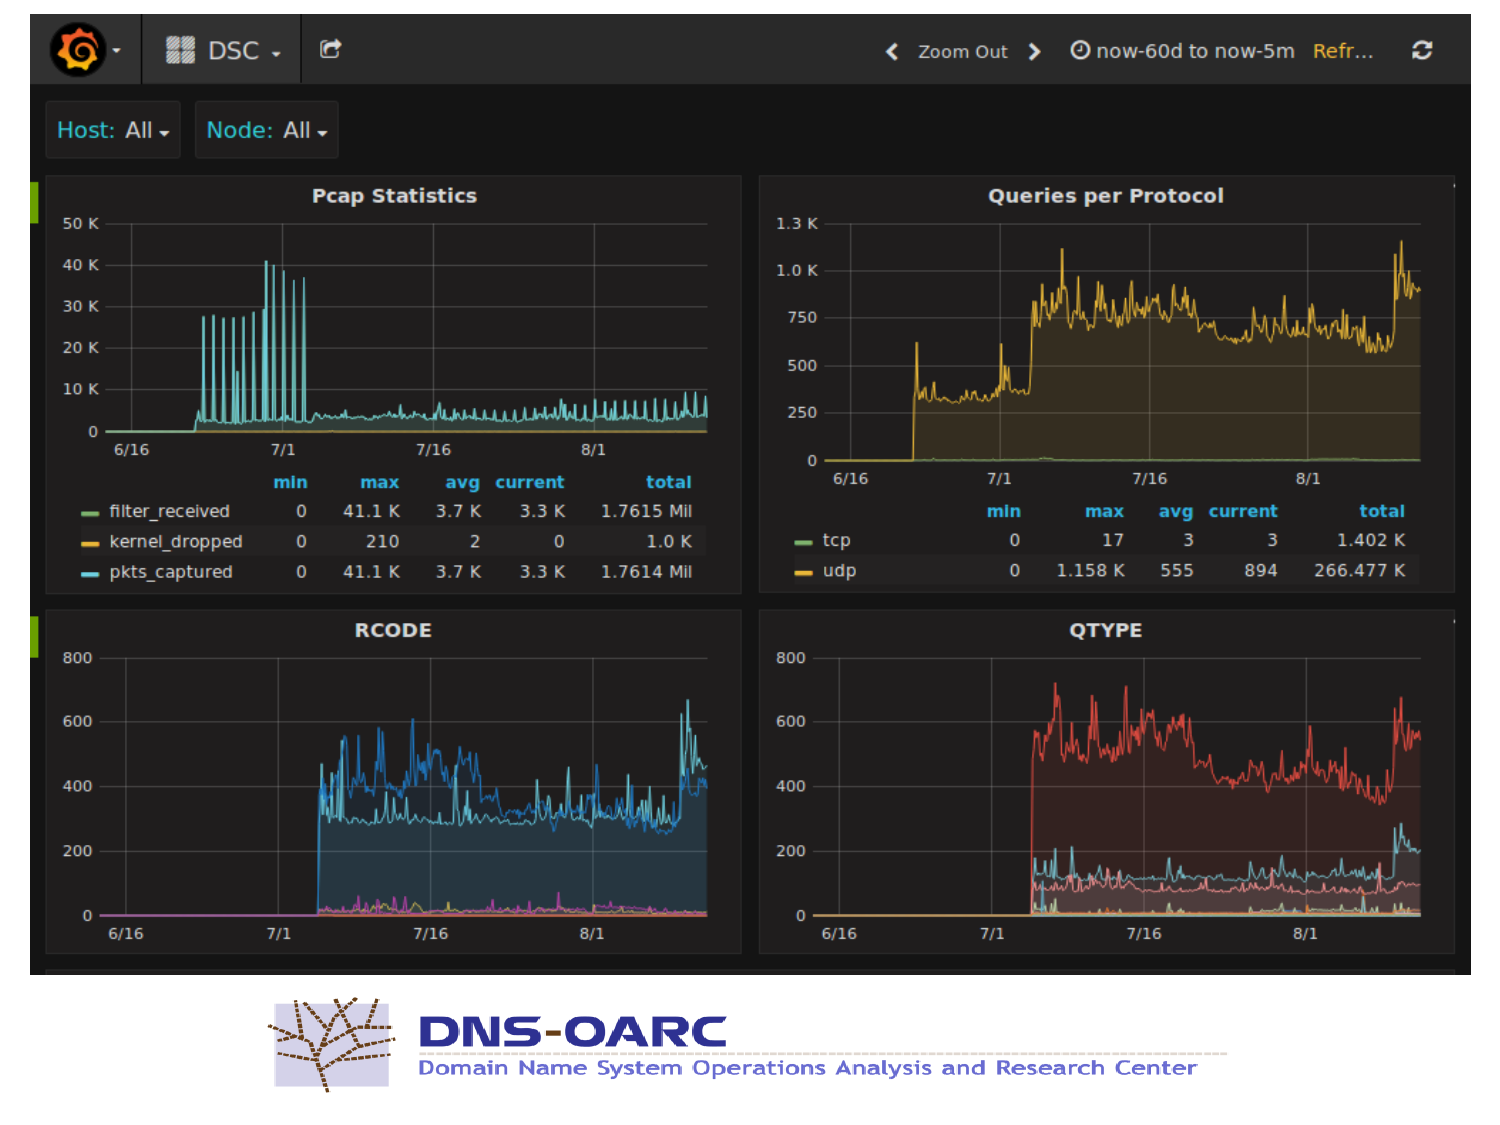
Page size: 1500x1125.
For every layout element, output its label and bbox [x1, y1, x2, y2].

picture [214, 991, 1259, 1099]
picture [30, 14, 1471, 976]
